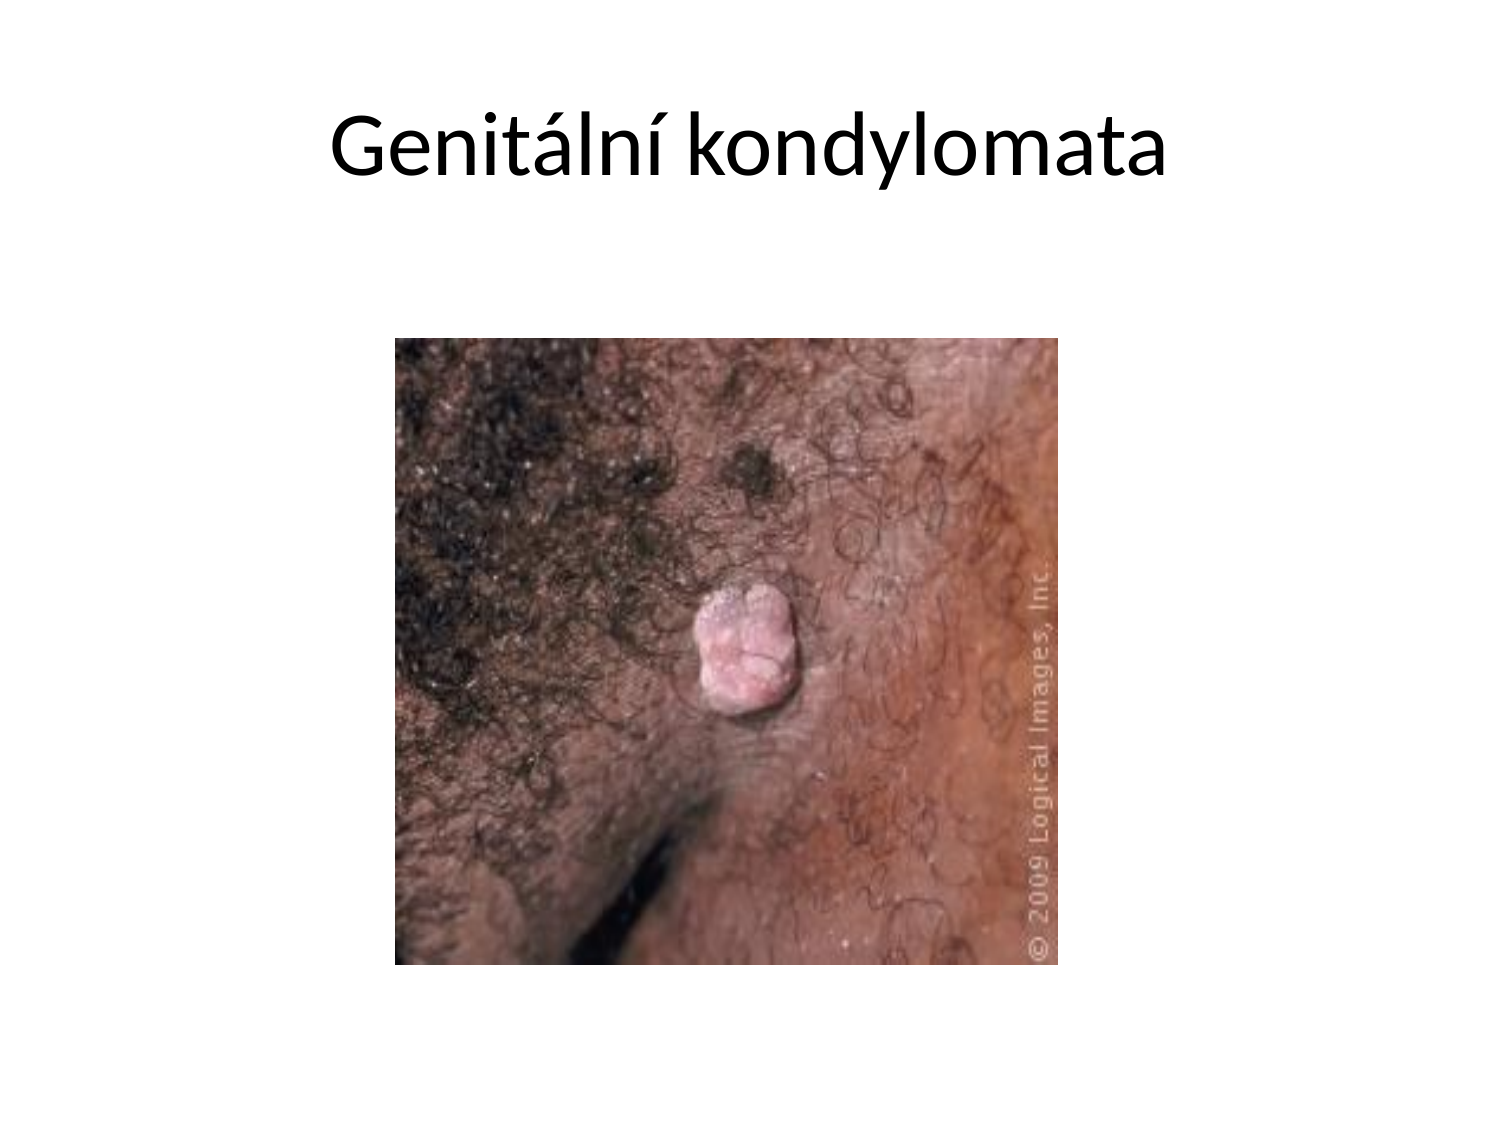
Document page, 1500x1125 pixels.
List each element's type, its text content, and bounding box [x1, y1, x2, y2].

picture [395, 338, 1058, 965]
title Genitální kondylomata [75, 45, 1426, 233]
